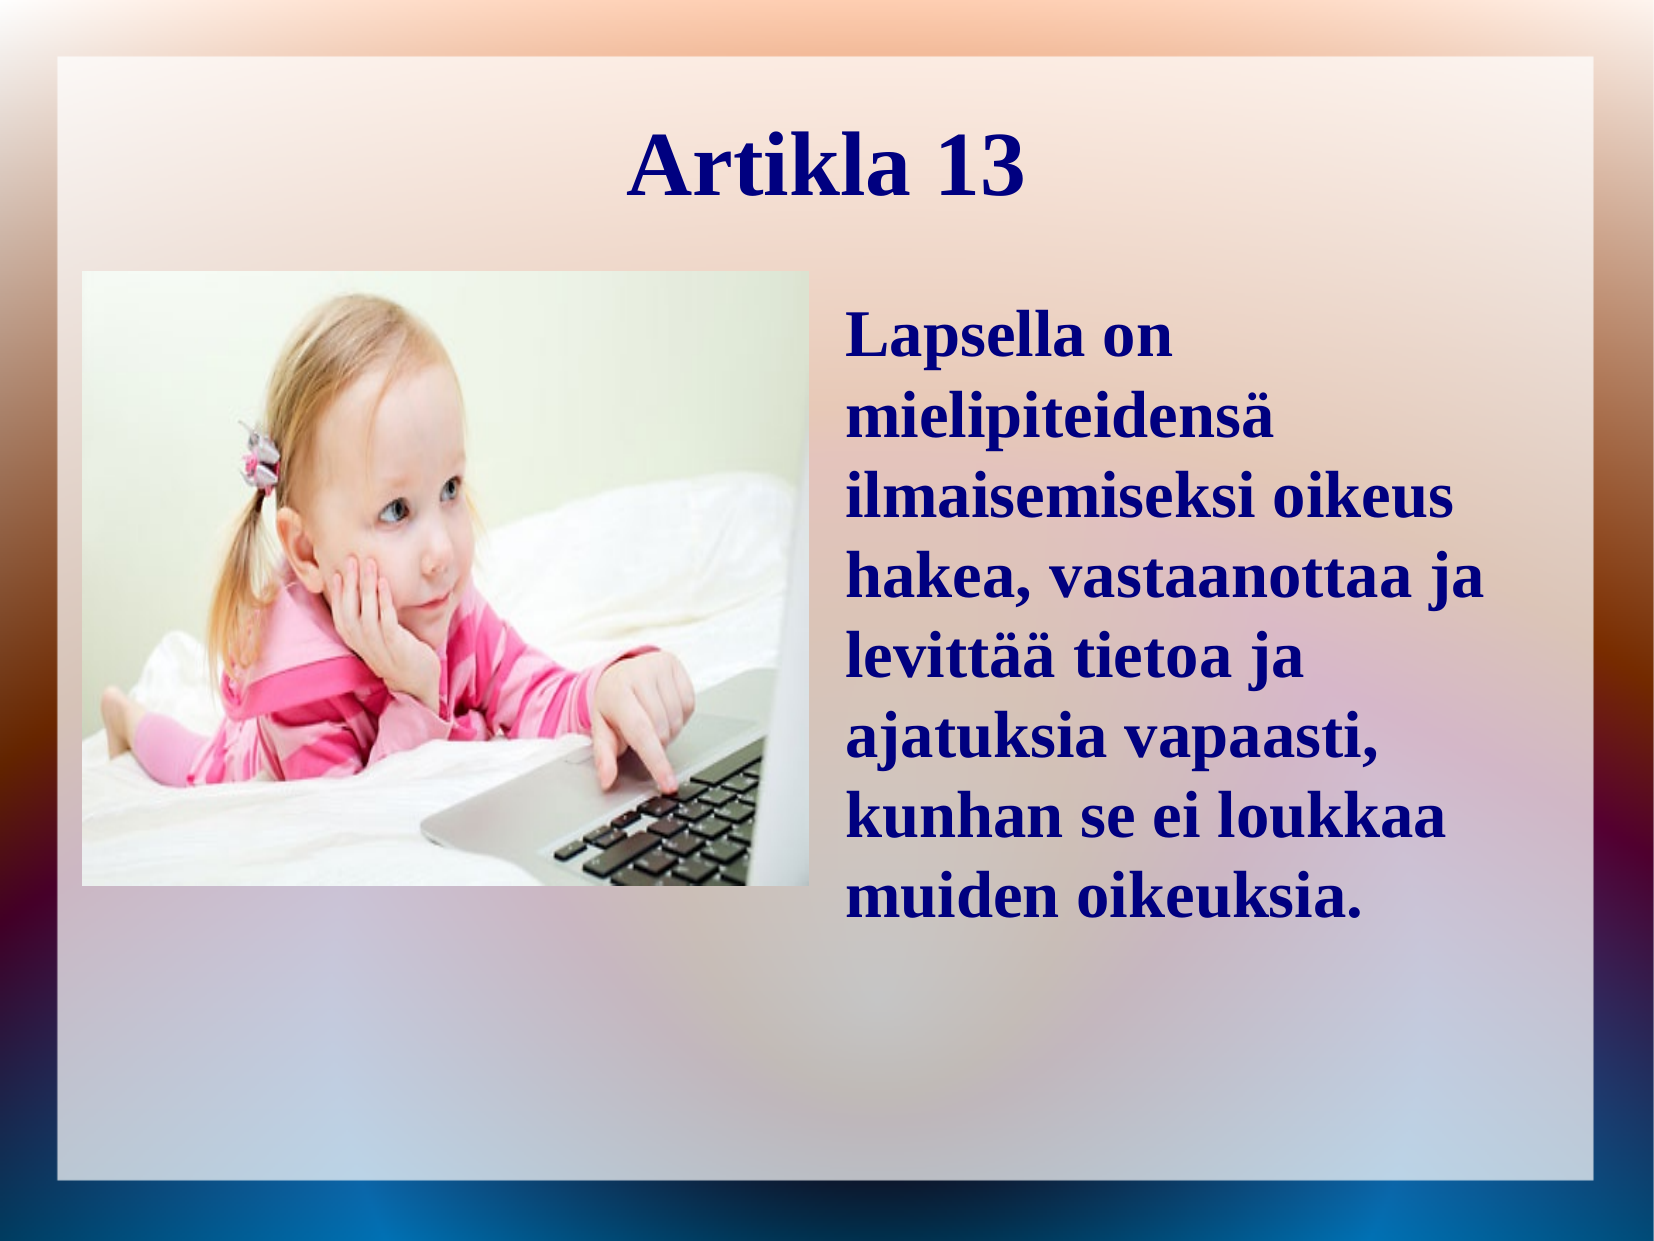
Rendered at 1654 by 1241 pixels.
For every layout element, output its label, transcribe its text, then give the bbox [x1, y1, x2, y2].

title Artikla 13 [82, 55, 1571, 263]
list Lapsella on mielipiteidensä ilmaisemiseksi oikeus hakea, vastaanottaa ja levittää tietoa ja ajatuksia vapaasti, kunhan se ei loukkaa muiden oikeuksia. [845, 290, 1572, 1109]
picture [82, 271, 809, 886]
